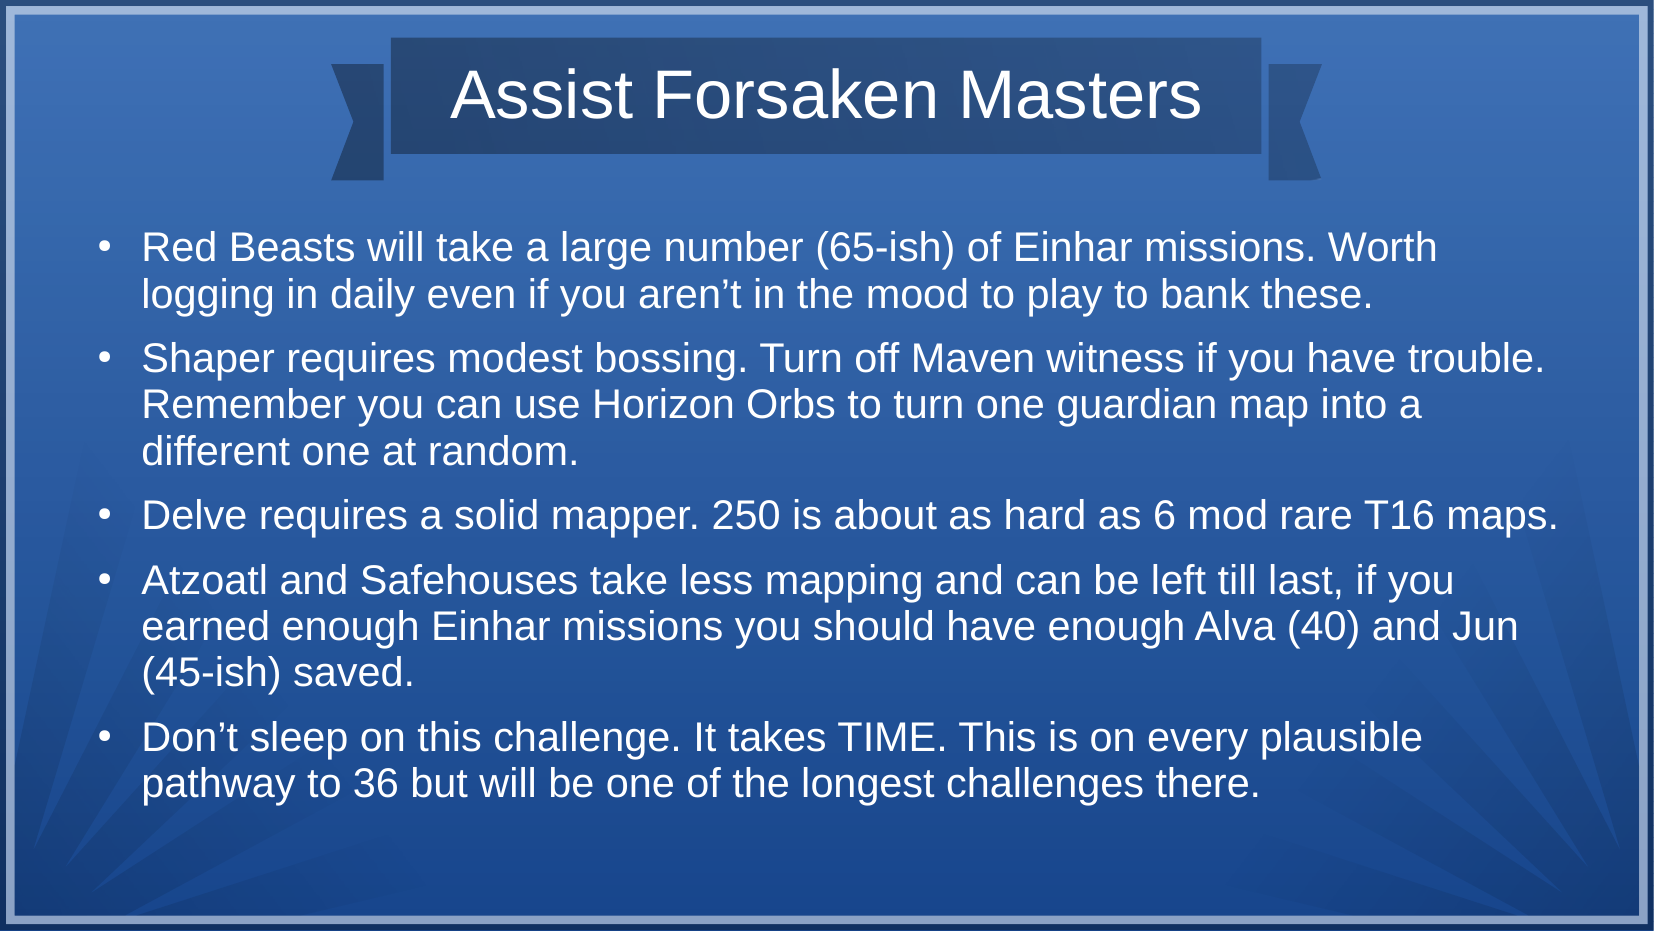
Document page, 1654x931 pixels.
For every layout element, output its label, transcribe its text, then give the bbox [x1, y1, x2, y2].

title Assist Forsaken Masters [389, 35, 1264, 154]
list Red Beasts will take a large number (65-ish) of Einhar missions. Worth logging in daily even if you aren’t in the mood to play to bank these. Shaper requires modest bossing. Turn off Maven witness if you have trouble. Remember you can use Horizon Orbs to turn one guardian map into a different one at random. Delve requires a solid mapper. 250 is about as hard as 6 mod rare T16 maps. Atzoatl and Safehouses take less mapping and can be left till last, if you earned enough Einhar missions you should have enough Alva (40) and Jun (45-ish) saved. Don’t sleep on this challenge. It takes TIME. This is on every plausible pathway to 36 but will be one of the longest challenges there. [82, 224, 1571, 848]
